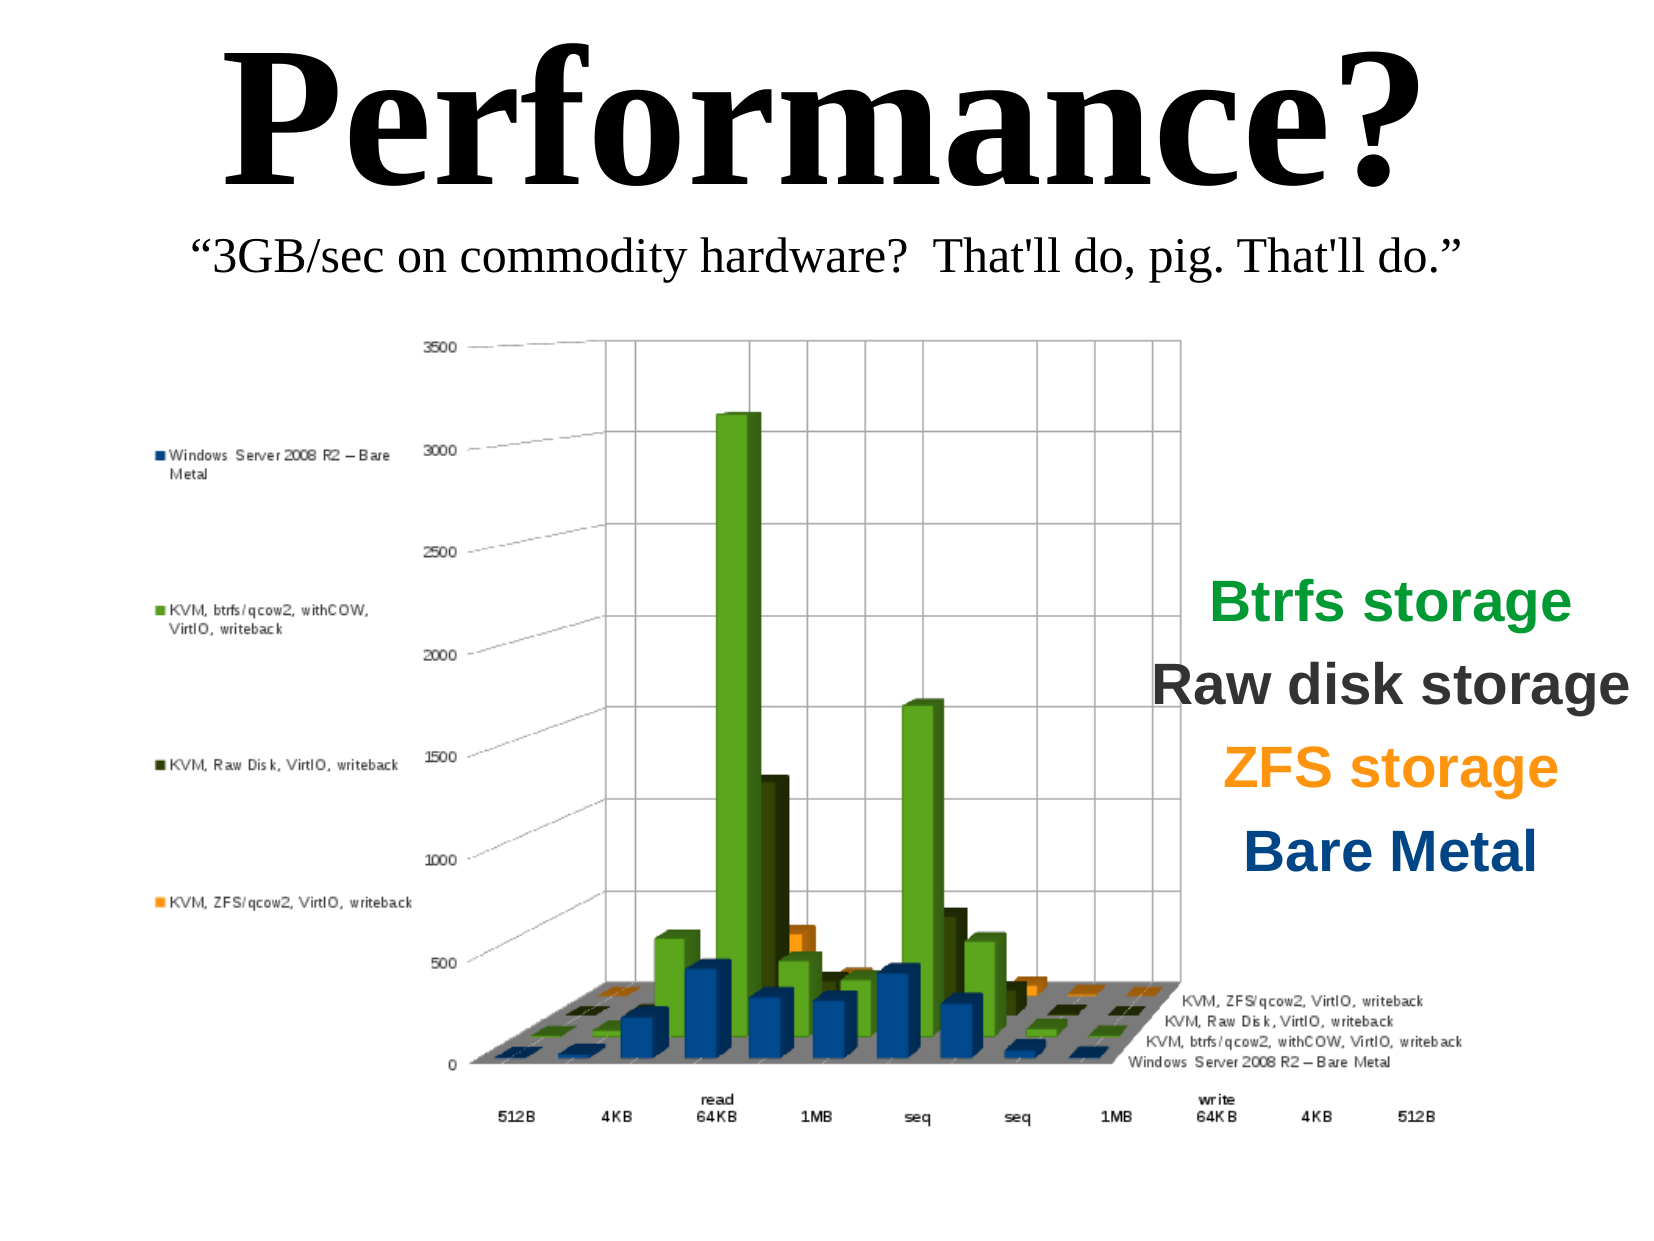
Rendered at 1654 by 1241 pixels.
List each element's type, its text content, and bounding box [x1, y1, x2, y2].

picture [60, 339, 1635, 1156]
table_cell Bare Metal [1141, 810, 1642, 893]
table_cell ZFS storage [1141, 726, 1642, 810]
title Performance? “3GB/sec on commodity hardware? That'll do, pig. That'll do.” [0, 6, 1654, 339]
table_header Btrfs storage [1141, 560, 1642, 643]
table_cell Raw disk storage [1141, 643, 1642, 726]
